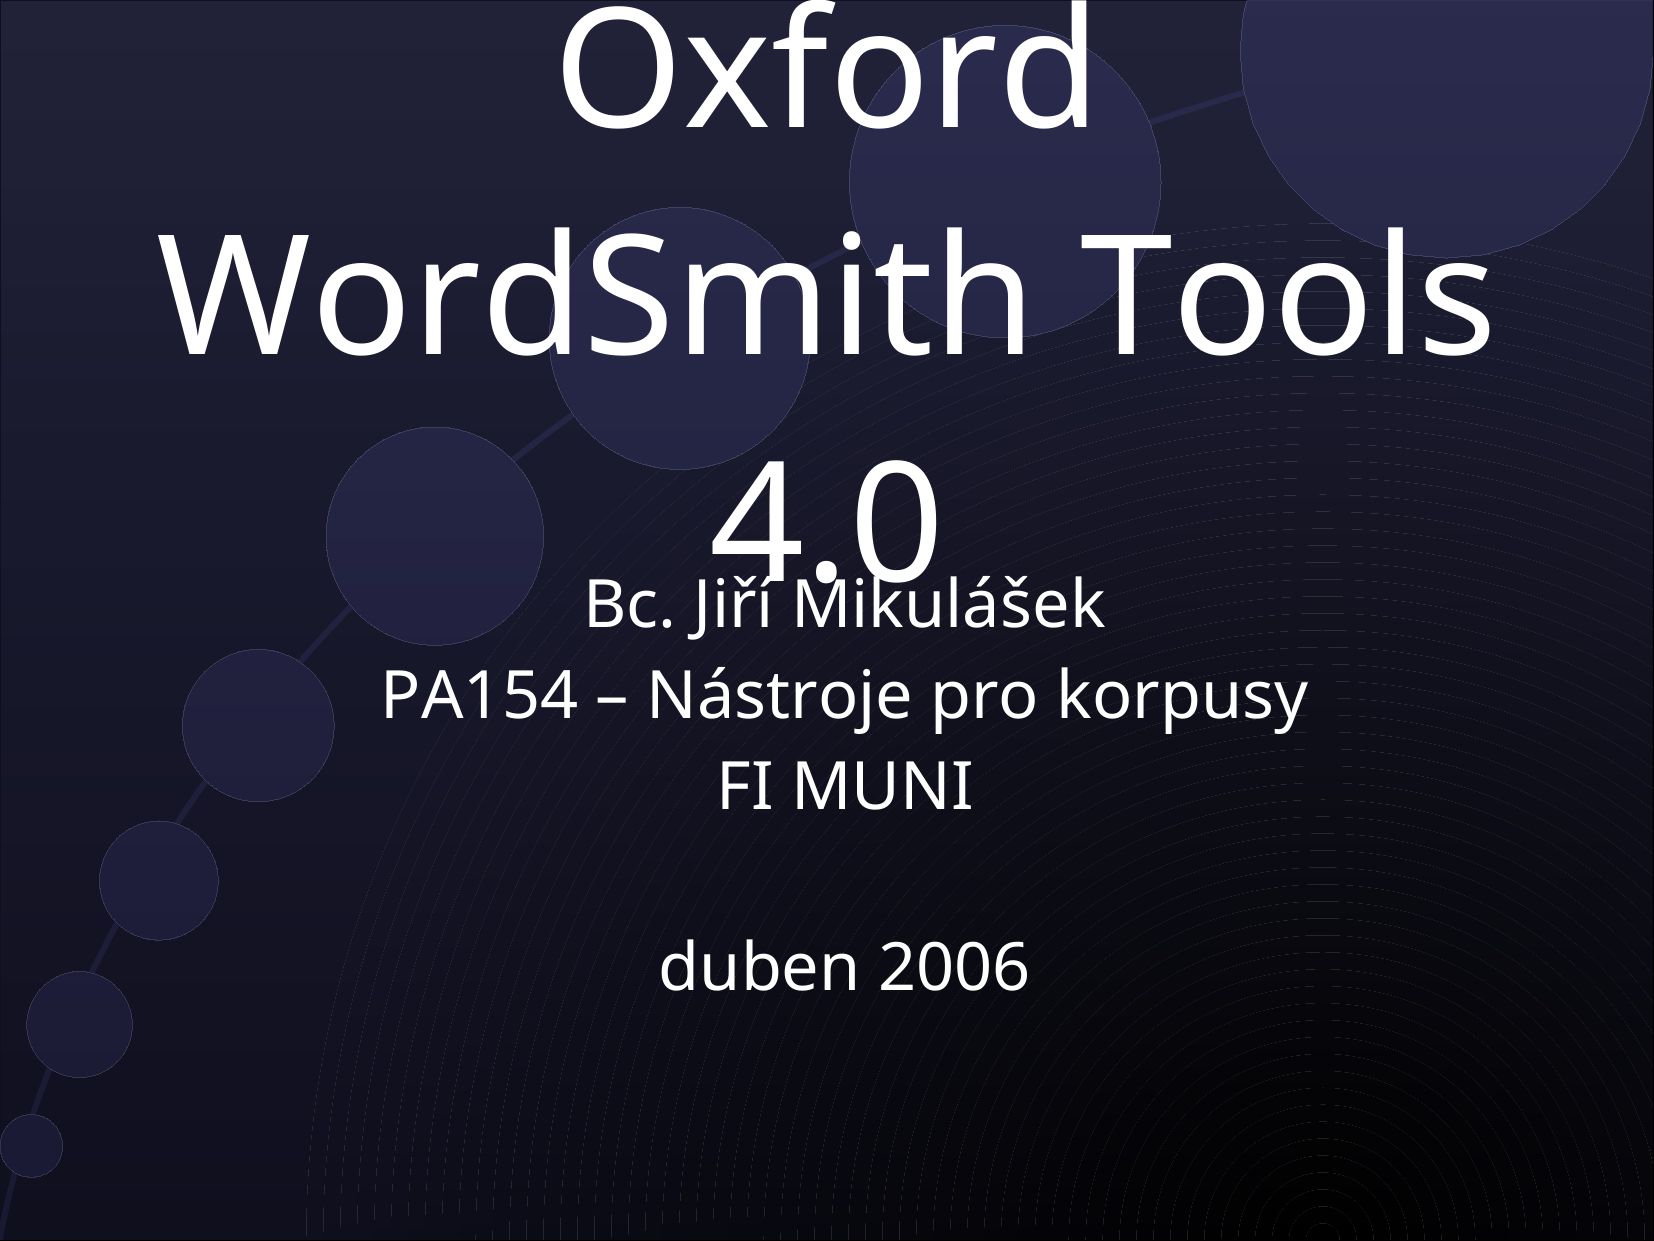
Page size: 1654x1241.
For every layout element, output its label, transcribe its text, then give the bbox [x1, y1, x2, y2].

subtitle Bc. Jiří Mikulášek PA154 – Nástroje pro korpusy FI MUNI duben 2006 [121, 531, 1534, 1127]
title Oxford WordSmith Tools 4.0 [121, 88, 1534, 491]
